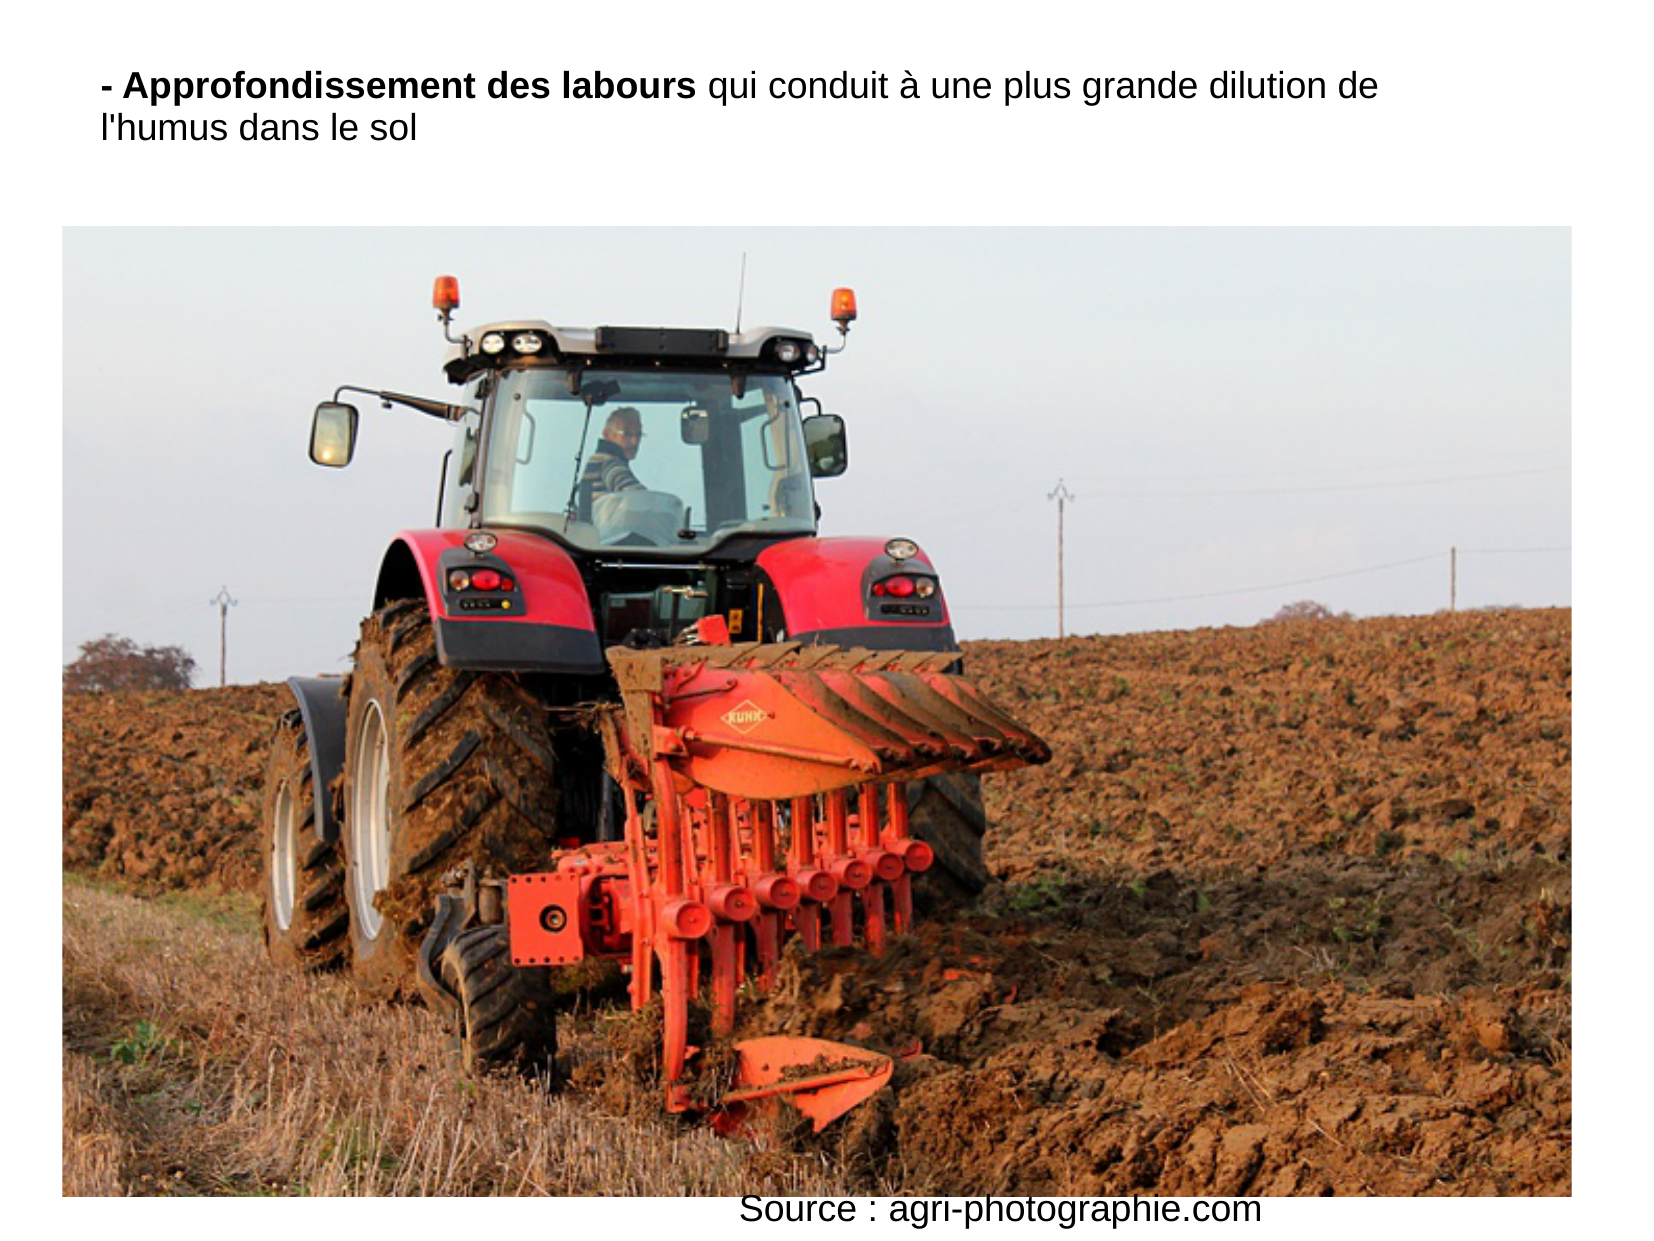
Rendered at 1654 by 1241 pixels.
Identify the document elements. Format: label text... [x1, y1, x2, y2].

list [62, 226, 1572, 1197]
text_box - Approfondissement des labours qui conduit à une plus grande dilution de l'humus dans le sol [85, 57, 1454, 158]
text_box Source : agri-photographie.com [723, 1179, 1448, 1237]
